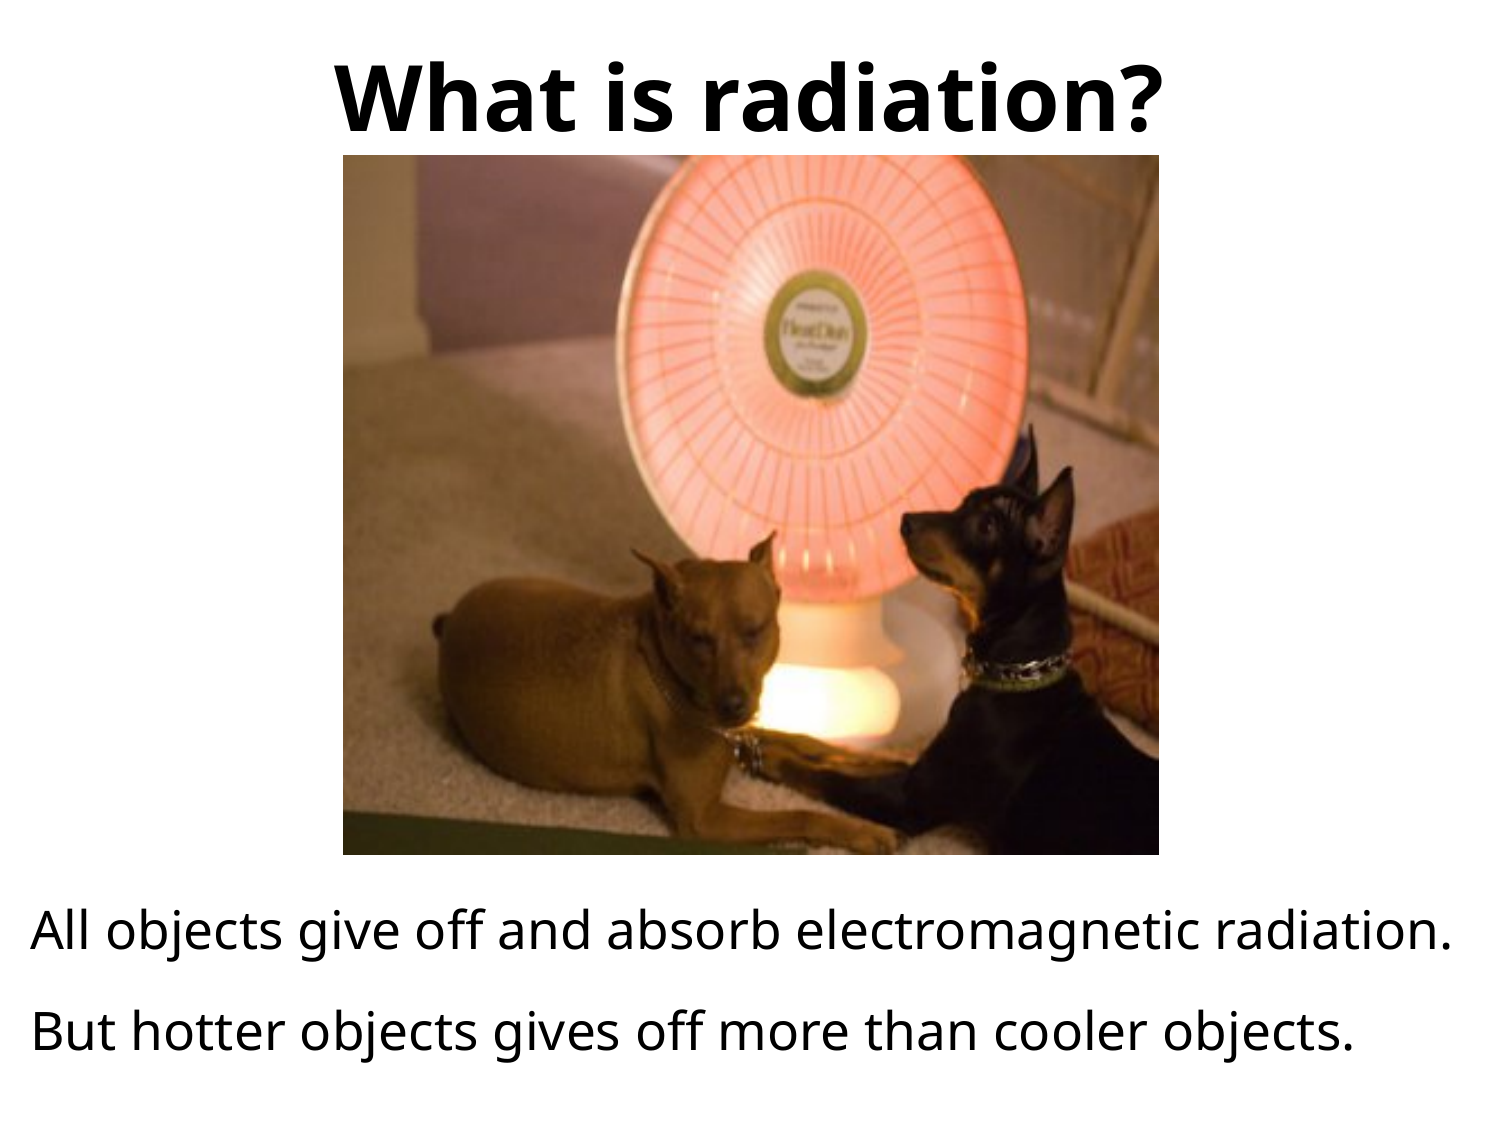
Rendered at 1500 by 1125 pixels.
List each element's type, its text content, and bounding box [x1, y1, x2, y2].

list All objects give off and absorb electromagnetic radiation. But hotter objects gives off more than cooler objects. [30, 892, 1471, 1073]
title What is radiation? [30, 42, 1471, 150]
picture [343, 155, 1159, 855]
